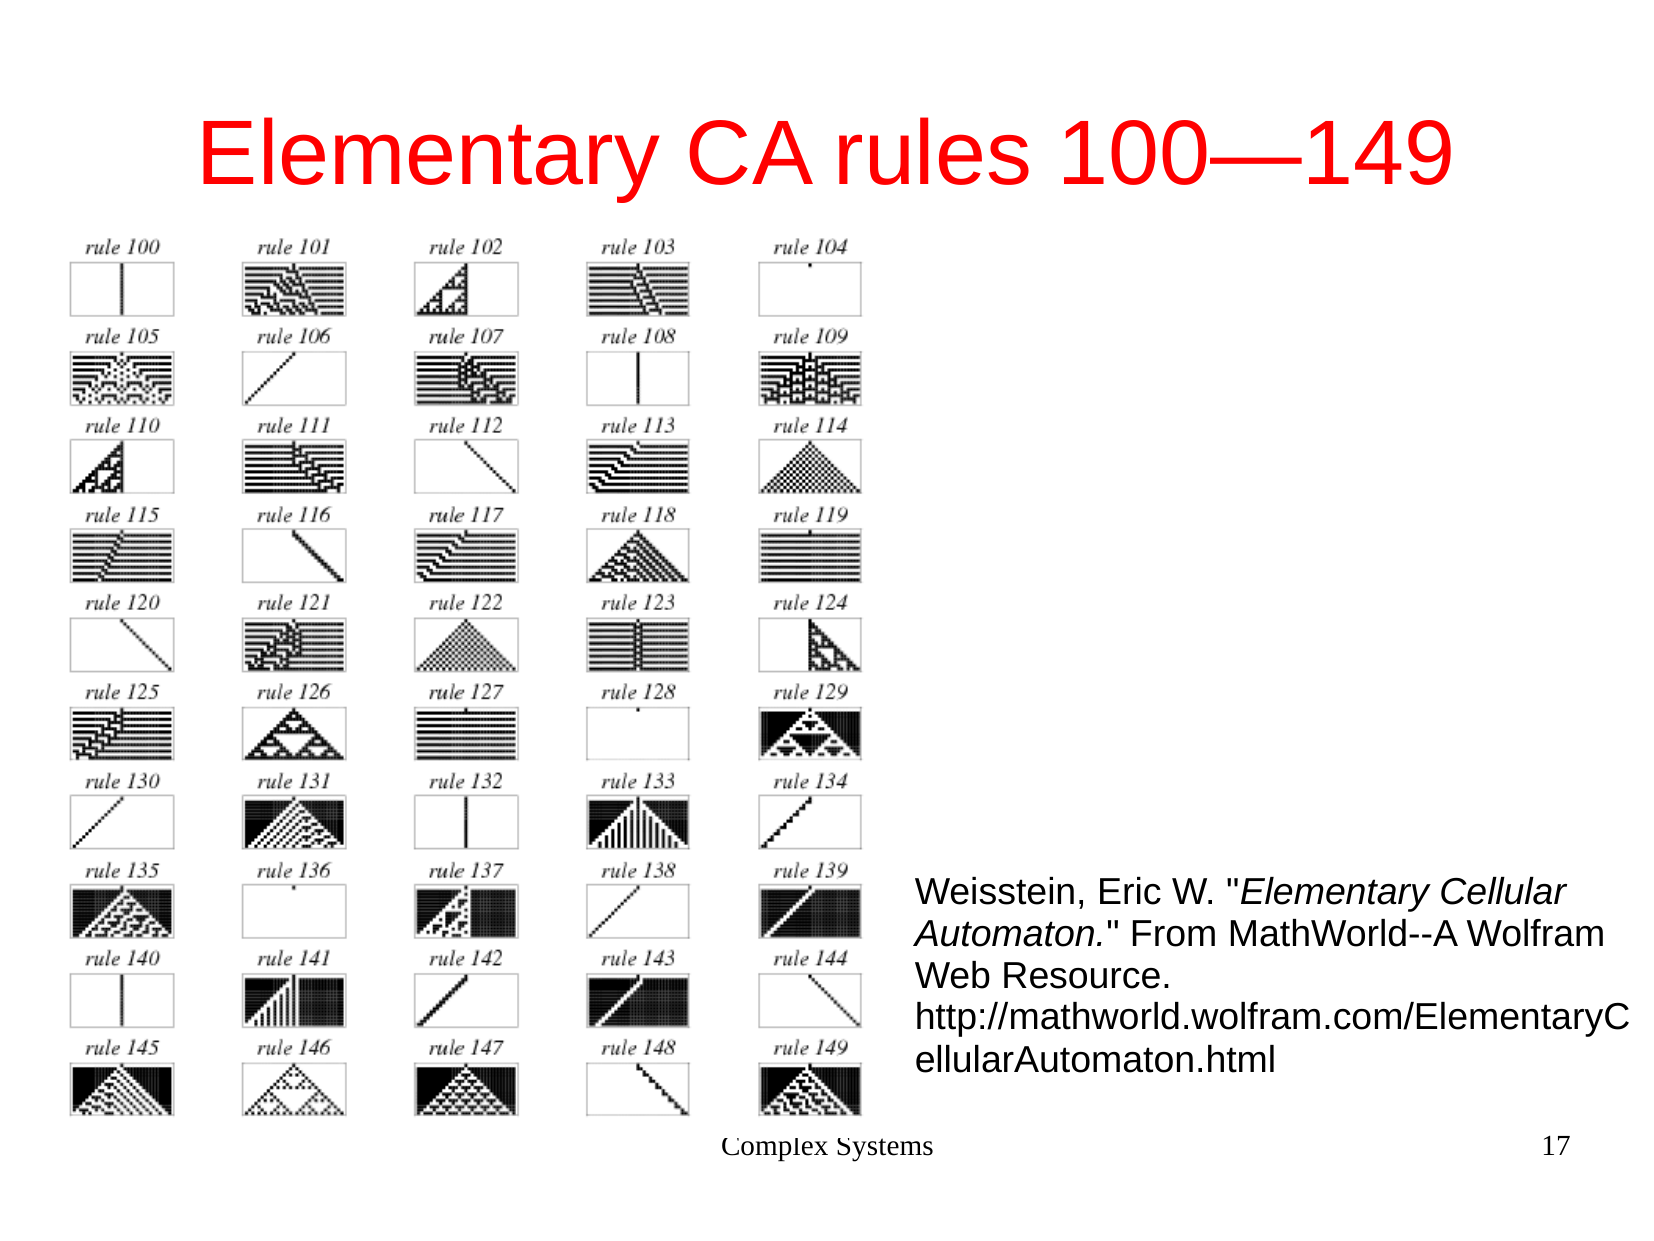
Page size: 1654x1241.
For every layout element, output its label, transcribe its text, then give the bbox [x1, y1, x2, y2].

text_box Weisstein, Eric W. "Elementary Cellular Automaton." From MathWorld--A Wolfram Web Resource. http://mathworld.wolfram.com/ElementaryCellularAutomaton.html [912, 862, 1651, 1088]
picture [23, 212, 912, 1138]
title Elementary CA rules 100—149 [82, 49, 1571, 257]
